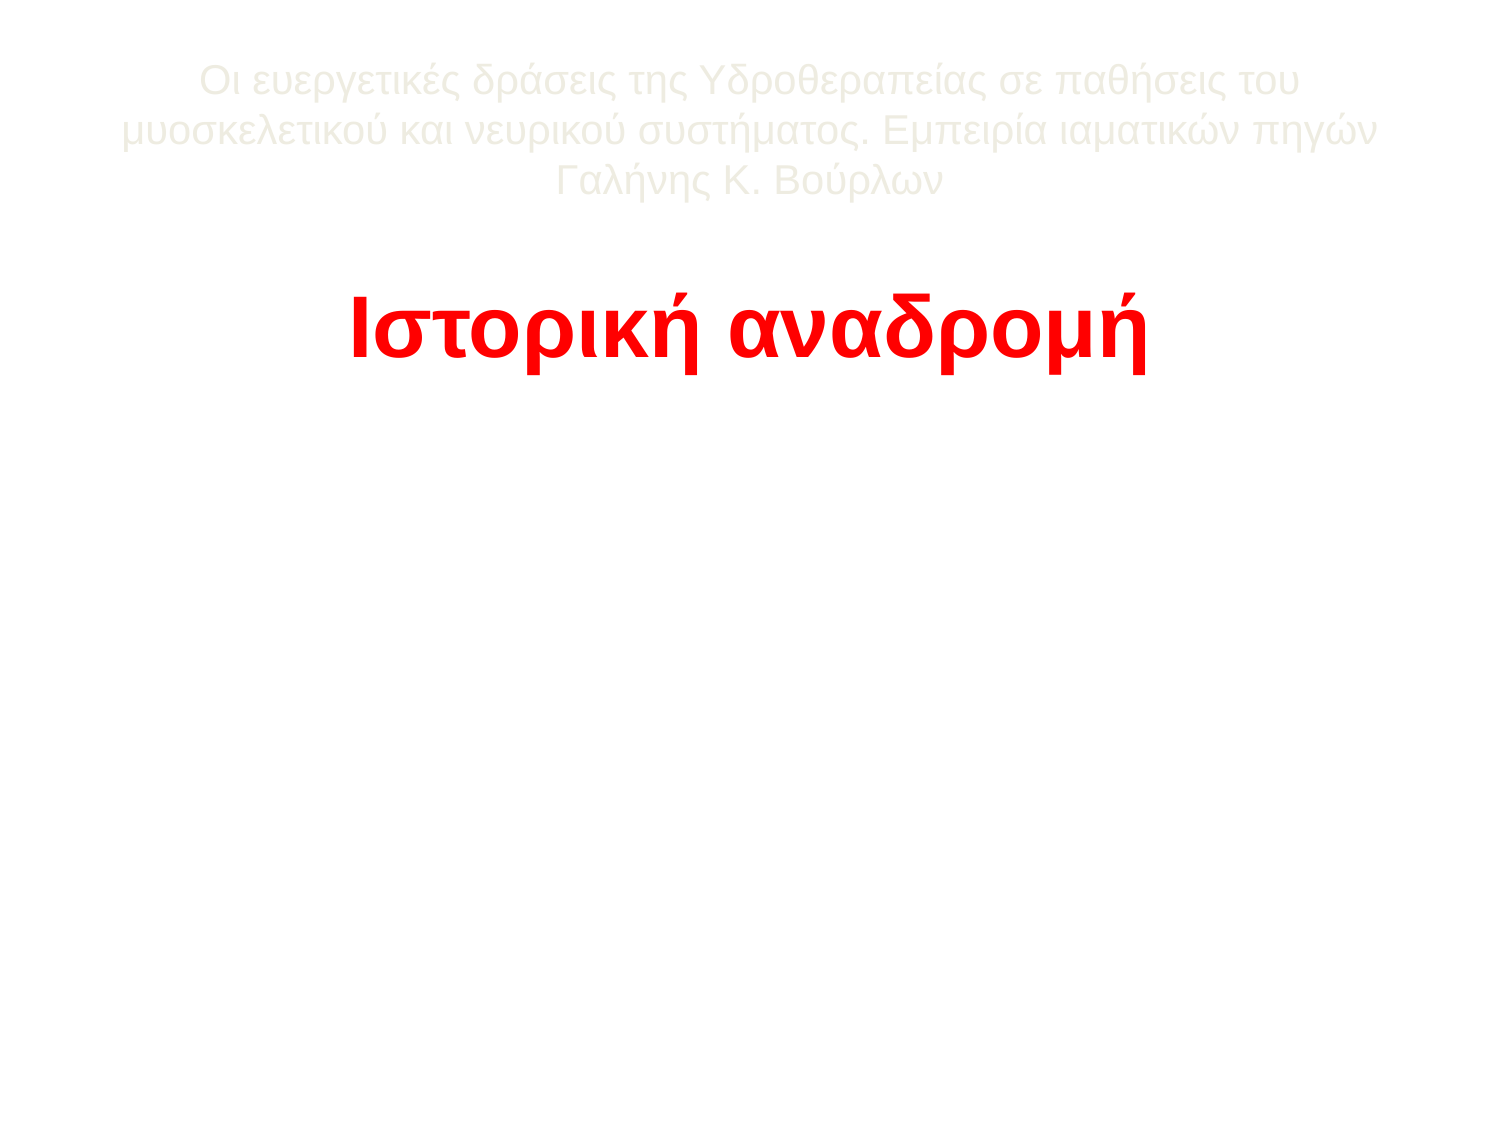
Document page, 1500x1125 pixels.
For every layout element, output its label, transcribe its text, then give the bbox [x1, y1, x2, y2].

list Ιστορική αναδρομή Σανσκριτικές γραφές 1500 π.Χ. : πραγματεύονται περί υδροθεραπείας Πυθαγόρας (582-507 π.Χ.) : εισαγάγει τη θεραπεία δια ψυχρού ύδατος Ιπποκράτης (460-370 π.Χ.) : περί αέρων, υδάτων, τόπων. Βοηθά τα μέγιστα στη διάδοση της υδροθεραπείας και θερμοθεραπείας Ασκληπιάδης «ο ψυχρολούτης» (129-59 π.Χ.) : εισαγάγει τις ψυχρές καταιονήσεις στους ψυχοπαθείς [75, 262, 1425, 1005]
title Οι ευεργετικές δράσεις της Υδροθεραπείας σε παθήσεις του μυοσκελετικού και νευρικού συστήματος. Εμπειρία ιαματικών πηγών Γαλήνης Κ. Βούρλων [75, 45, 1425, 233]
